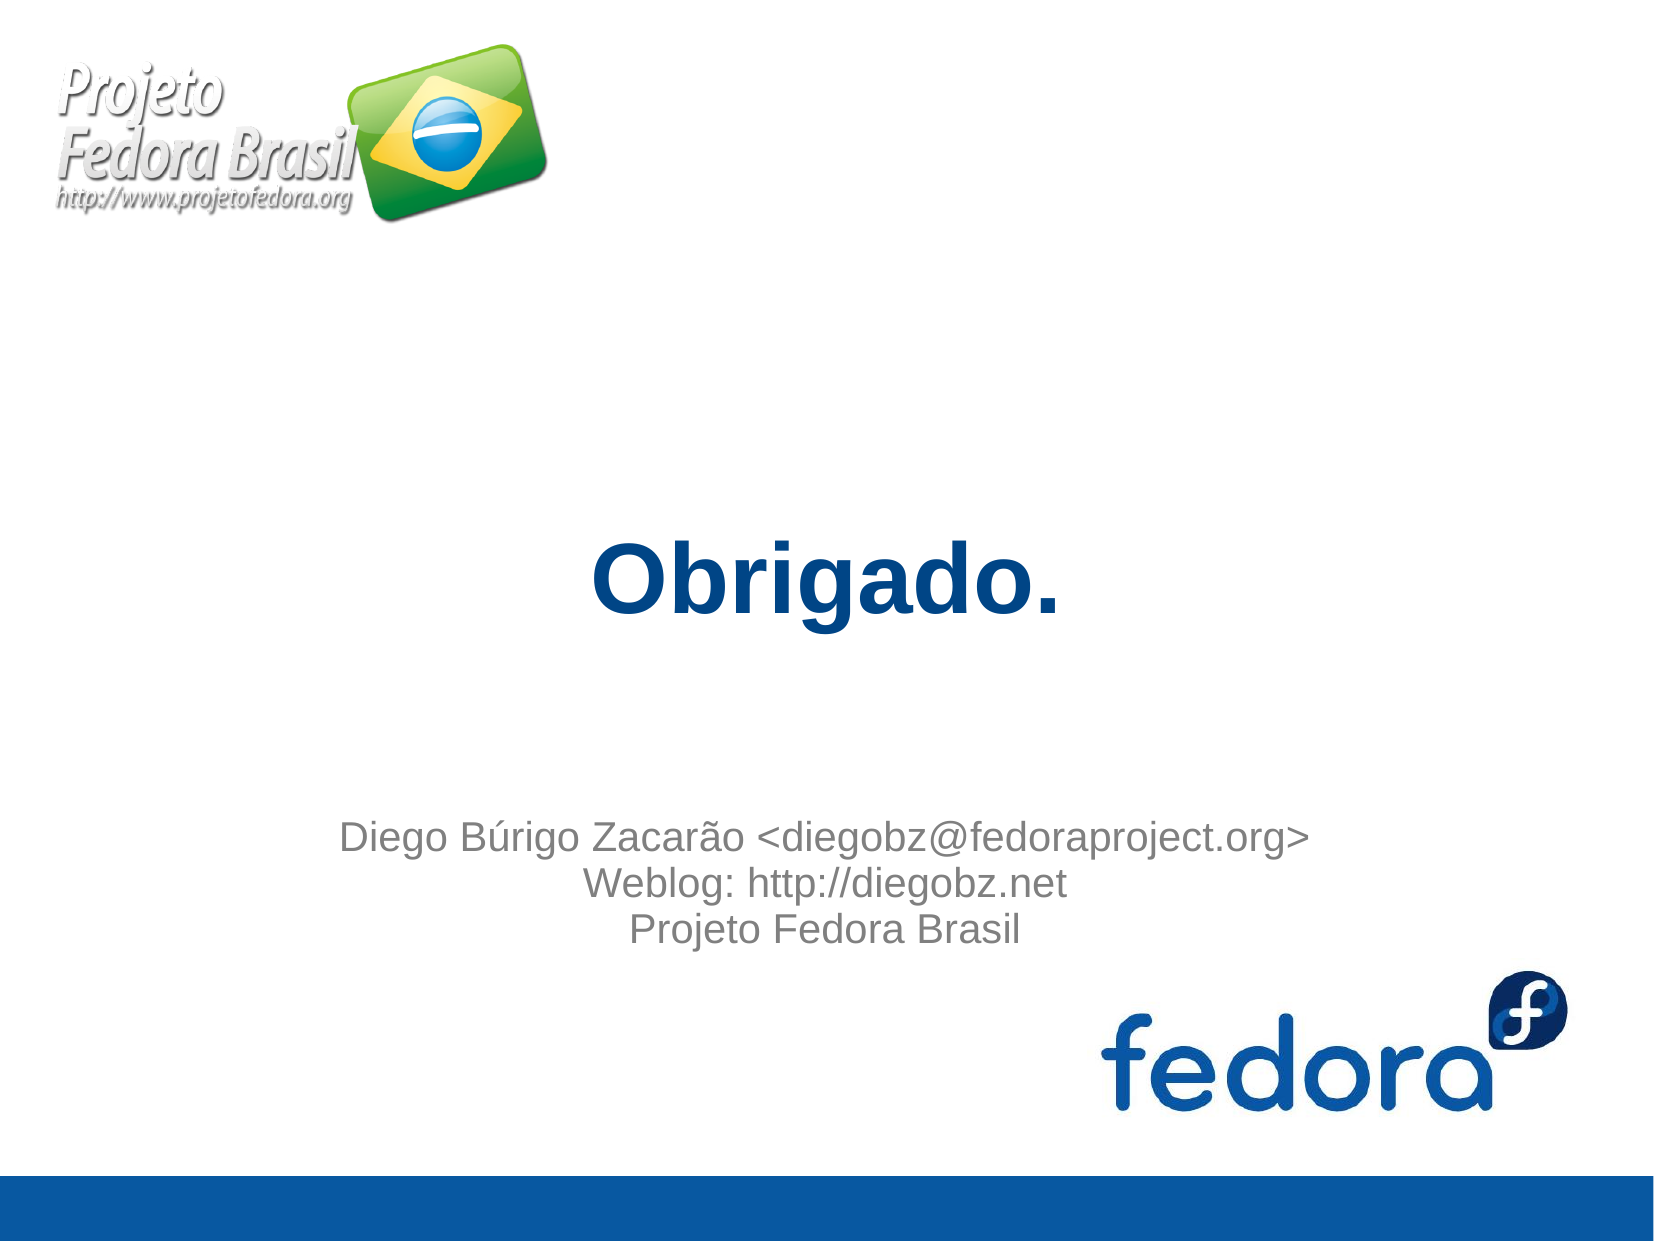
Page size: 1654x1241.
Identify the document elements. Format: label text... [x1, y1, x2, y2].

text_box Diego Búrigo Zacarão <diegobz@fedoraproject.org> Weblog: http://diegobz.net Projeto Fedora Brasil [225, 805, 1426, 961]
picture [1087, 958, 1576, 1125]
picture [0, 1176, 1654, 1241]
title Obrigado. [82, 56, 1571, 1102]
picture [37, 37, 563, 226]
